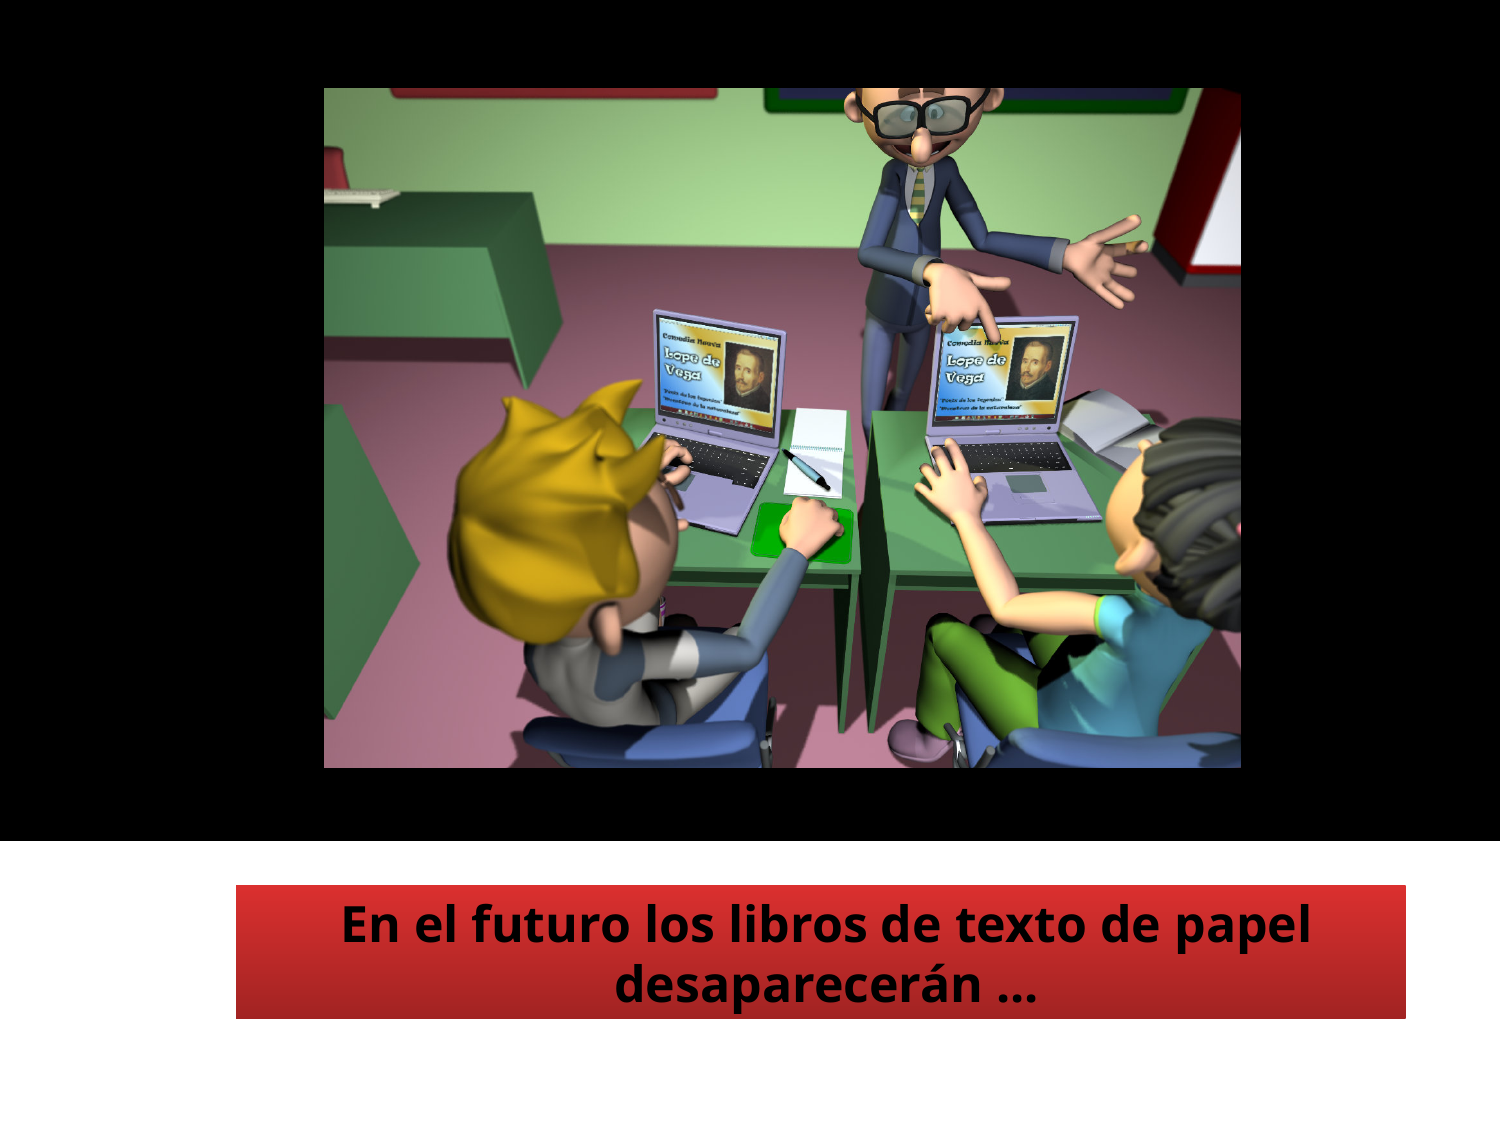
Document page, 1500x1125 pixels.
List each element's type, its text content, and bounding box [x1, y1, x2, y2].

picture [324, 88, 1241, 768]
text_box En el futuro los libros de texto de papel desaparecerán ... [236, 885, 1406, 1019]
